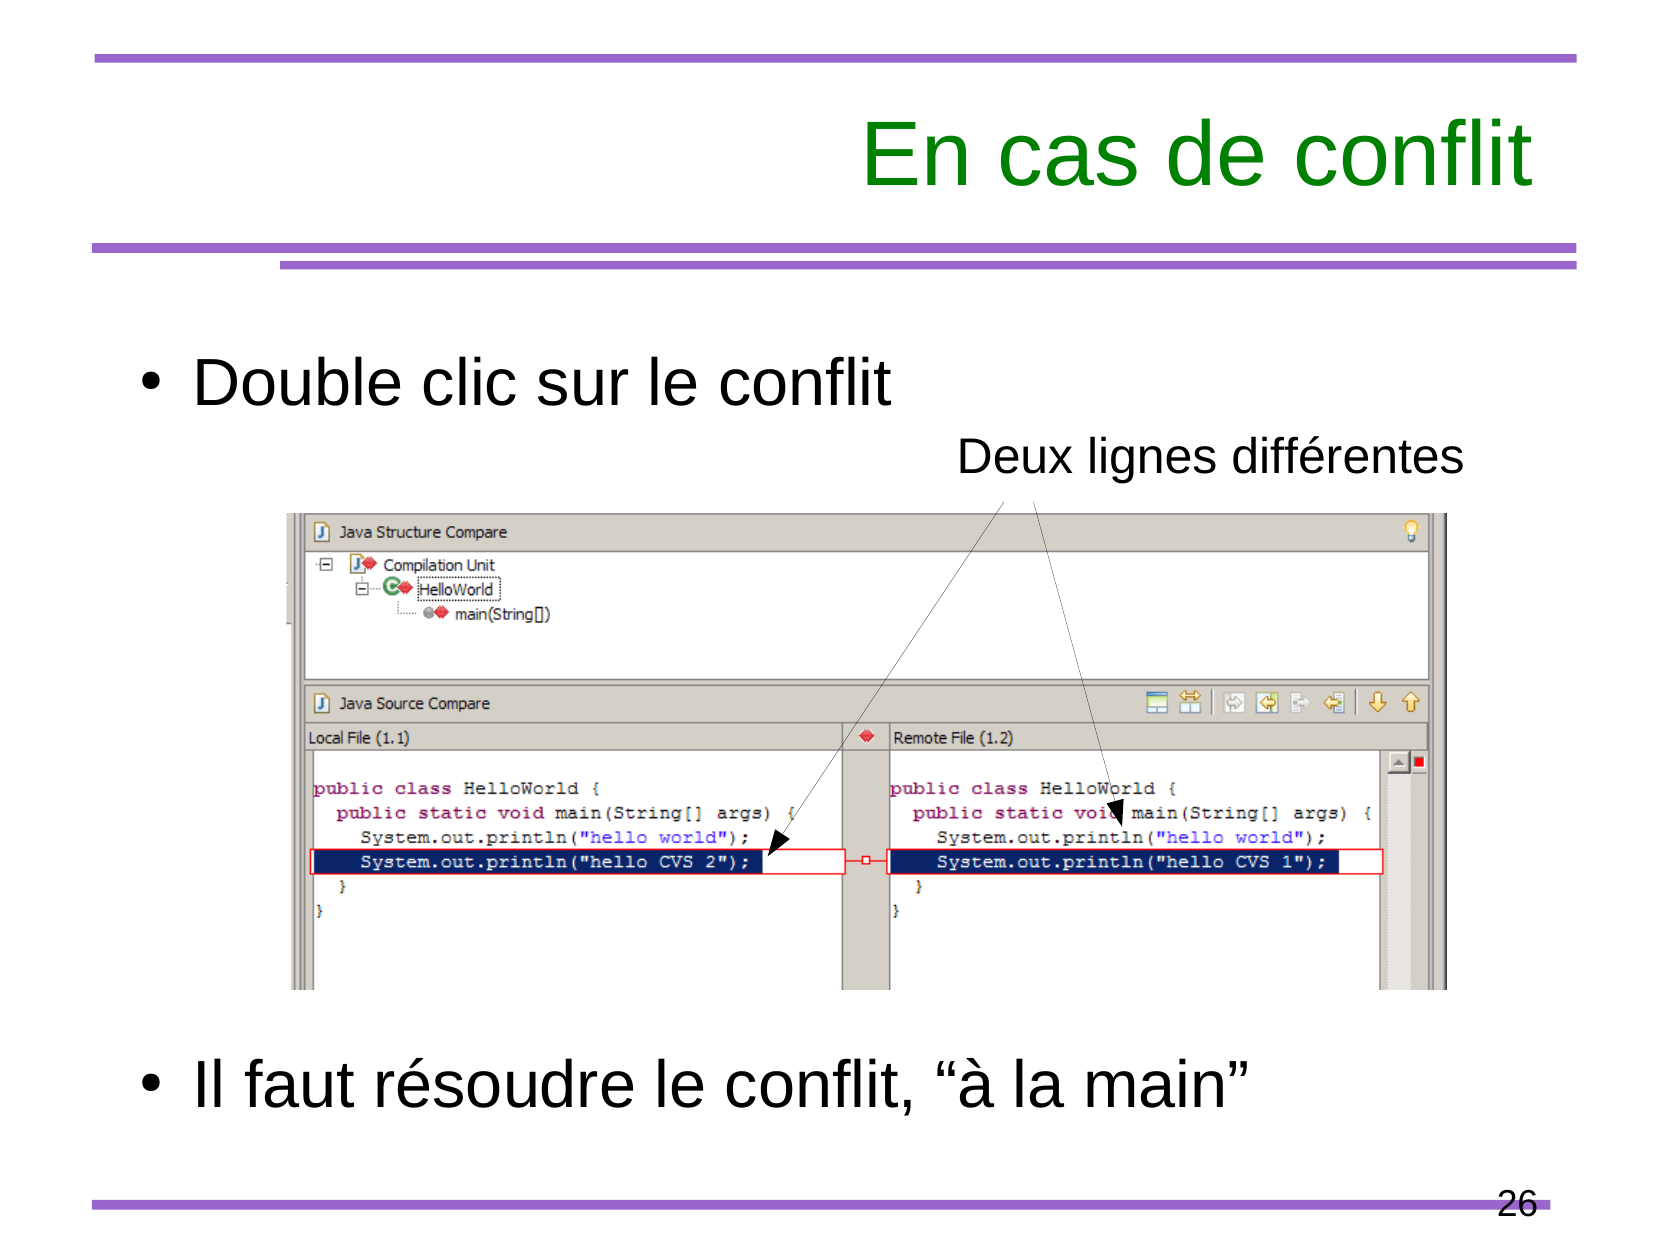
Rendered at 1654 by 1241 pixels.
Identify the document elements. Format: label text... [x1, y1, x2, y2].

title En cas de conflit [121, 49, 1534, 257]
list Double clic sur le conflit Il faut résoudre le conflit, “à la main” [121, 344, 1534, 1122]
text_box Deux lignes différentes [956, 428, 1518, 485]
